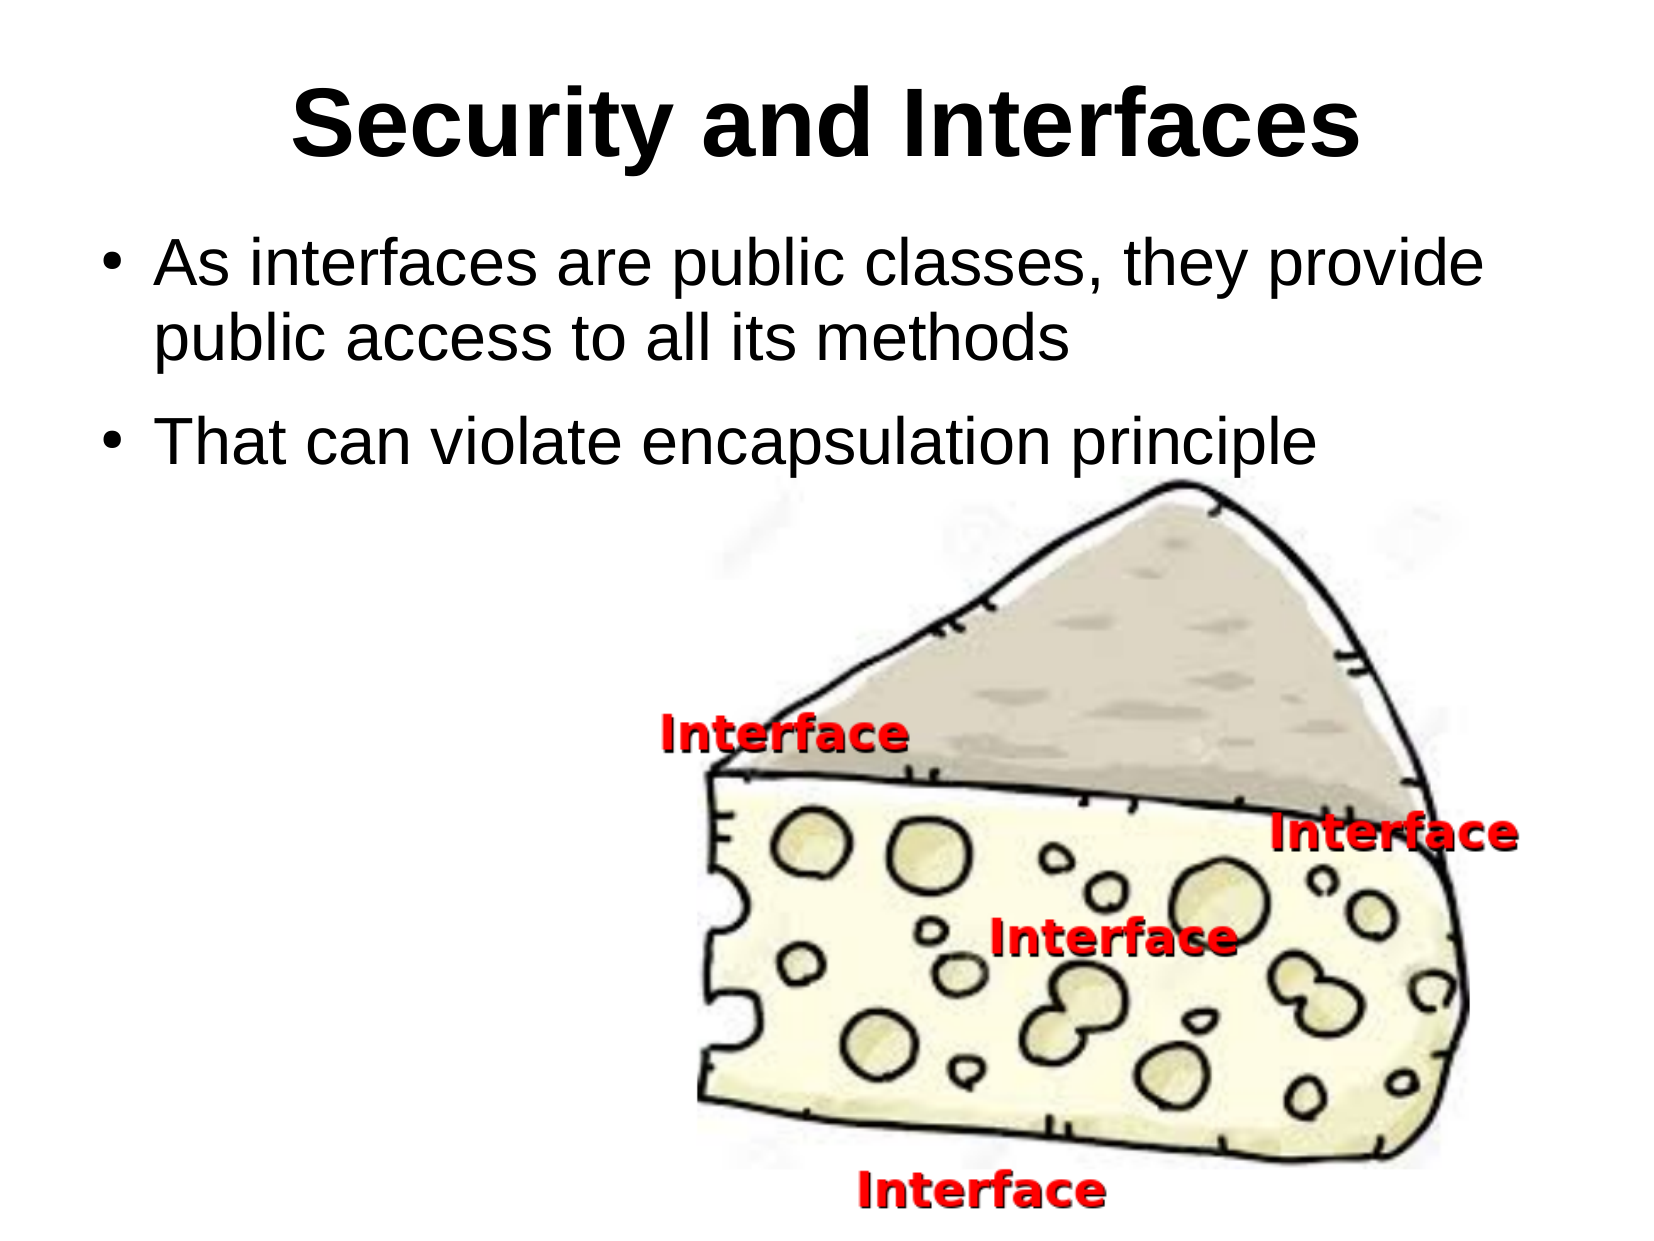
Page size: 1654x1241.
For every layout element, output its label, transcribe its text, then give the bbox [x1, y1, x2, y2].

title Security and Interfaces [82, 49, 1571, 196]
list As interfaces are public classes, they provide public access to all its methods That can violate encapsulation principle [82, 225, 1538, 1186]
picture [555, 405, 1560, 1229]
